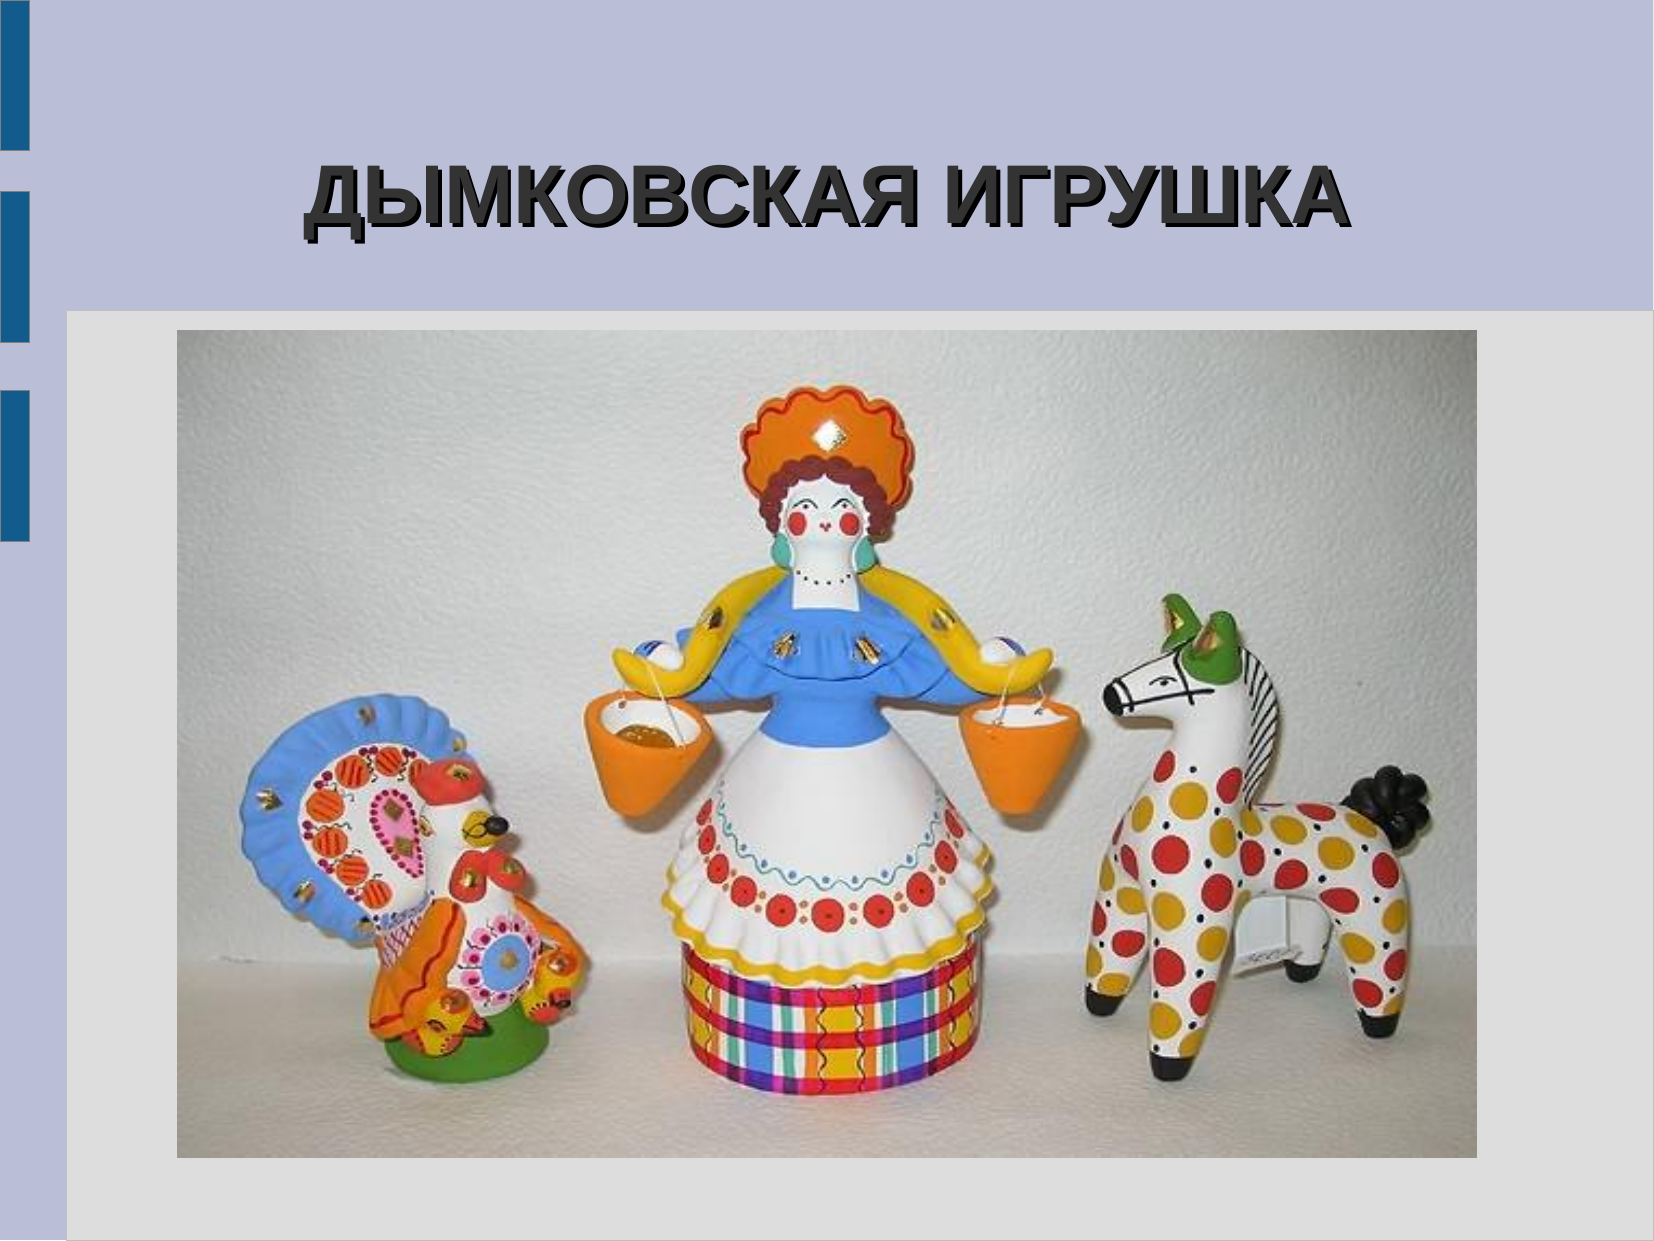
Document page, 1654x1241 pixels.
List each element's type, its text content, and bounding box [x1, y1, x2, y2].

picture [177, 330, 1477, 1158]
title ДЫМКОВСКАЯ ИГРУШКА [121, 91, 1534, 299]
